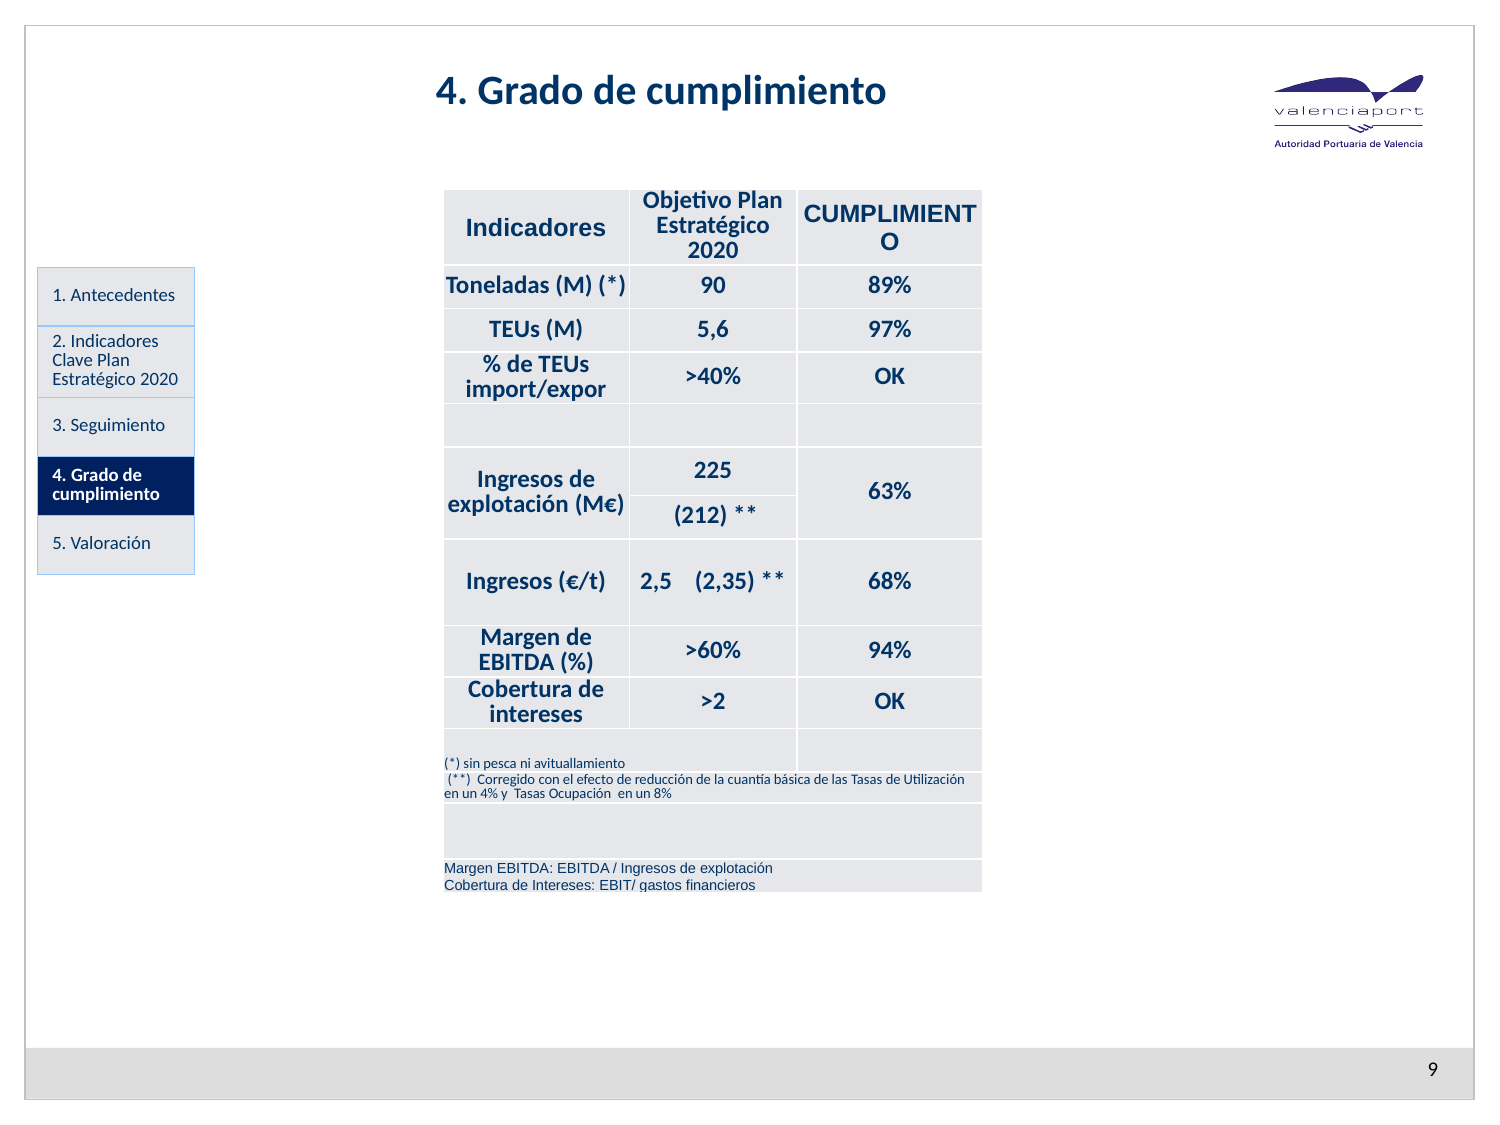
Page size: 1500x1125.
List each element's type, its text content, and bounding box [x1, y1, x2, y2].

table_header CUMPLIMIENTO [798, 190, 982, 264]
table_cell 2. Indicadores Clave Plan Estratégico 2020 [38, 327, 194, 397]
table_header 1. Antecedentes [38, 268, 194, 325]
table_cell 4. Grado de cumplimiento [38, 457, 194, 515]
table_cell Ingresos de explotación (M€) [444, 448, 629, 538]
table_cell Margen EBITDA: EBITDA / Ingresos de explotación Cobertura de Intereses: EBIT/ gastos financieros [444, 860, 982, 892]
table_cell TEUs (M) [444, 309, 629, 351]
table_cell [798, 404, 982, 446]
title 4. Grado de cumplimiento [41, 42, 1282, 123]
table_cell % de TEUs import/expor [444, 353, 629, 403]
table_cell >40% [630, 353, 796, 403]
table_cell Cobertura de intereses [444, 678, 629, 728]
table_cell 2,5 (2,35) ** [630, 540, 796, 625]
table_cell 63% [798, 448, 982, 538]
table_cell >60% [630, 626, 796, 676]
table_cell [630, 404, 796, 446]
table_cell [798, 729, 982, 771]
table_cell (212) ** [630, 496, 796, 538]
table_cell 90 [630, 266, 796, 308]
table_cell 89% [798, 266, 982, 308]
table_cell (**) Corregido con el efecto de reducción de la cuantía básica de las Tasas de Utilización en un 4% y Tasas Ocupación en un 8% [444, 773, 982, 802]
table_cell 5. Valoración [38, 516, 194, 574]
table_cell (*) sin pesca ni avituallamiento [444, 729, 796, 771]
picture [1259, 67, 1447, 153]
table_cell 68% [798, 540, 982, 625]
table_cell OK [798, 353, 982, 403]
table_cell Margen de EBITDA (%) [444, 626, 629, 676]
table_cell 94% [798, 626, 982, 676]
table_cell Ingresos (€/t) [444, 540, 629, 625]
table_header Indicadores [444, 190, 629, 264]
table_cell 3. Seguimiento [38, 398, 194, 456]
table_cell 5,6 [630, 309, 796, 351]
table_cell 225 [630, 448, 796, 495]
table_cell [444, 404, 629, 446]
slide_number <number> [1395, 1035, 1471, 1108]
table_cell >2 [630, 678, 796, 728]
table_cell 97% [798, 309, 982, 351]
table_cell OK [798, 678, 982, 728]
table_header Objetivo Plan Estratégico 2020 [630, 190, 796, 264]
table_cell [444, 804, 982, 858]
table_cell Toneladas (M) (*) [444, 266, 629, 308]
